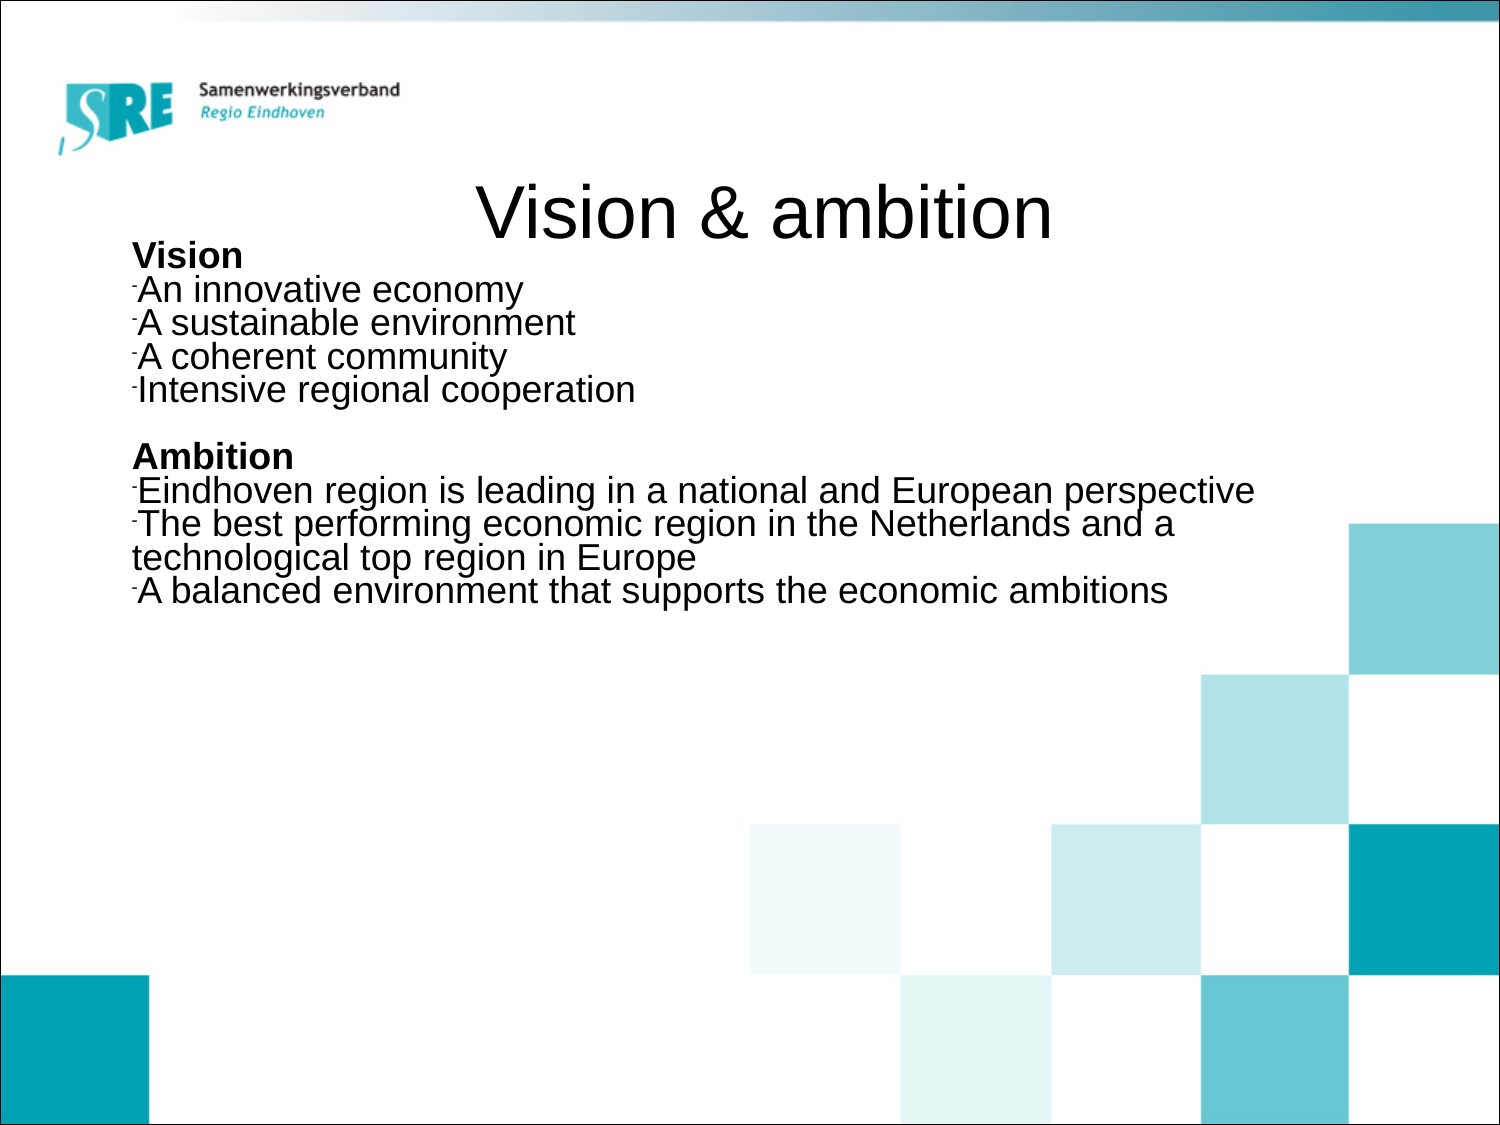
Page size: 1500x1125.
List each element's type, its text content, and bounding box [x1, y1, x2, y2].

title Vision & ambition [117, 140, 1393, 285]
text_box Vision An innovative economy A sustainable environment A coherent community Intensive regional cooperation Ambition Eindhoven region is leading in a national and European perspective The best performing economic region in the Netherlands and a technological top region in Europe A balanced environment that supports the economic ambitions [117, 285, 1393, 910]
picture [0, 0, 1500, 1125]
